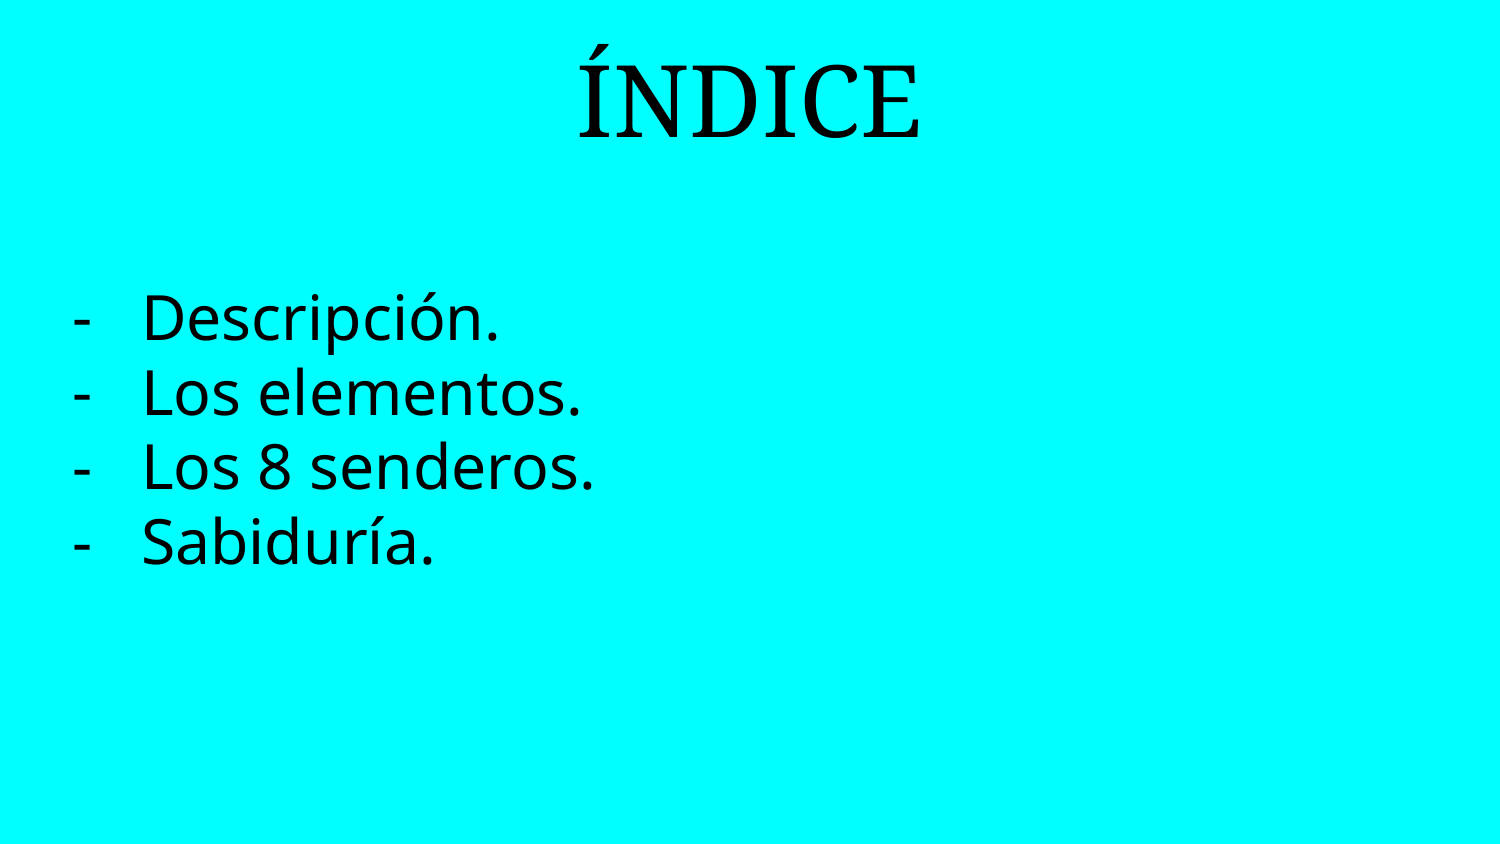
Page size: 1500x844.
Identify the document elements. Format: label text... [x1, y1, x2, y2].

text_box Descripción. Los elementos. Los 8 senderos. Sabiduría. [51, 262, 1449, 674]
title ÍNDICE [51, 22, 1449, 152]
